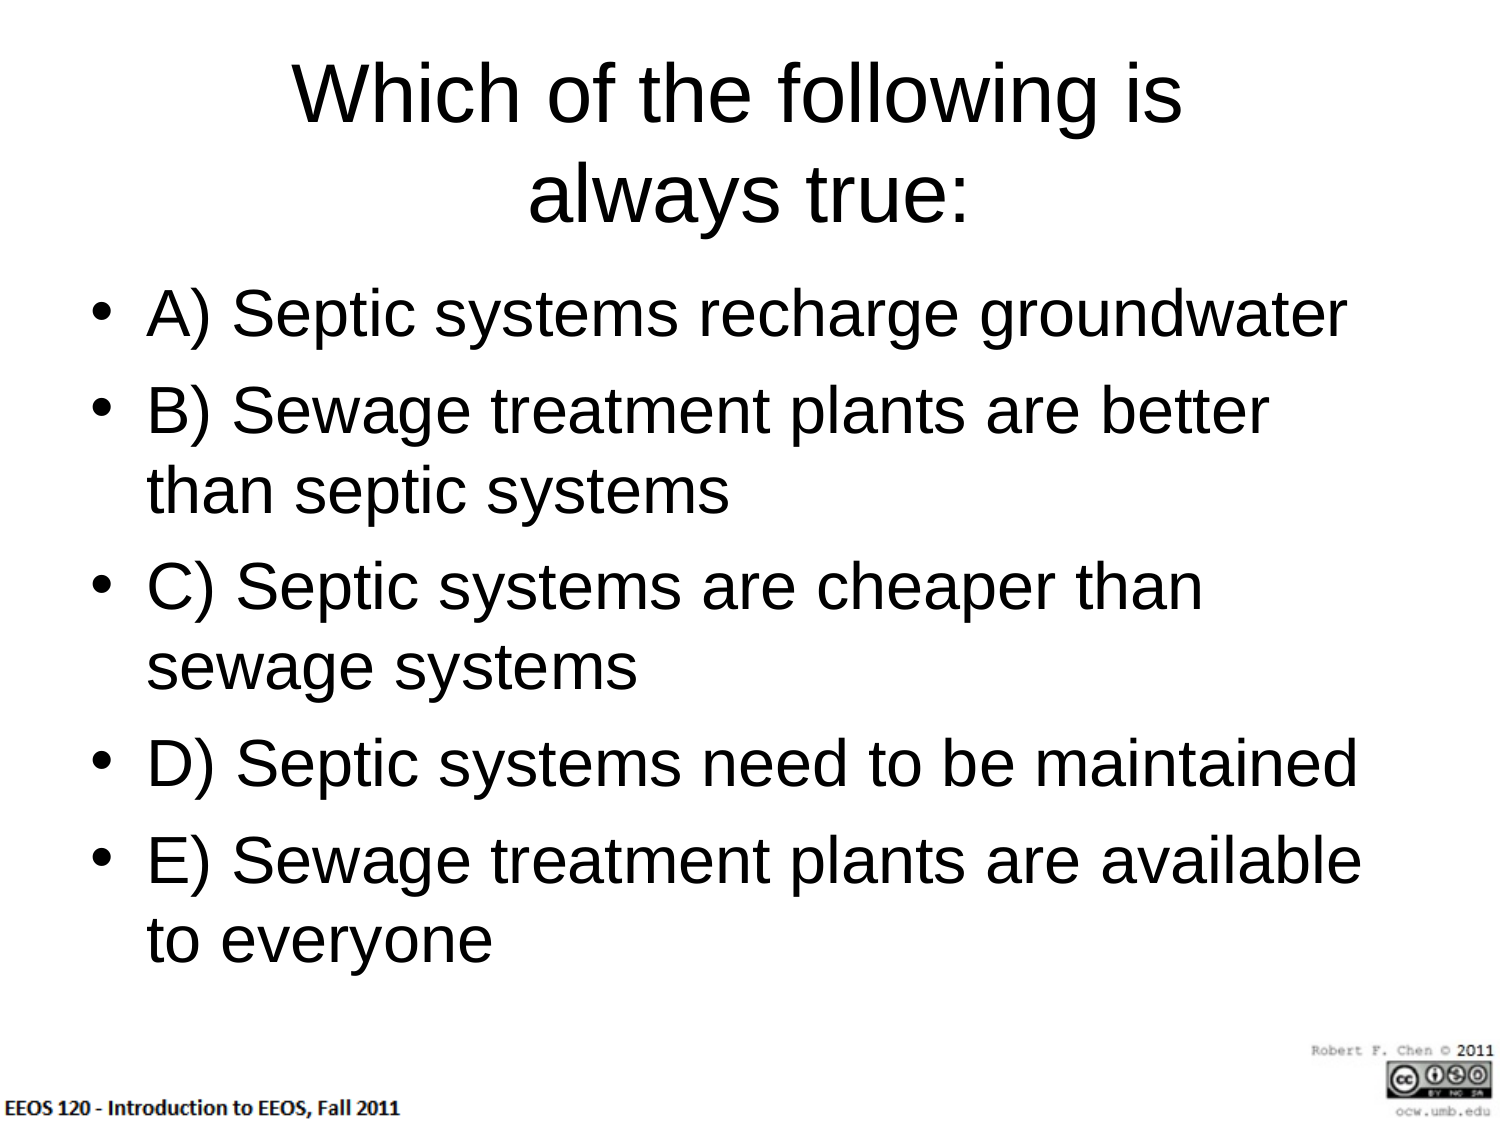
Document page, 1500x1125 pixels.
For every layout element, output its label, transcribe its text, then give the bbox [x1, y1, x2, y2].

list A) Septic systems recharge groundwater B) Sewage treatment plants are better than septic systems C) Septic systems are cheaper than sewage systems D) Septic systems need to be maintained E) Sewage treatment plants are available to everyone [75, 262, 1426, 1006]
picture [1304, 1039, 1500, 1125]
title Which of the following is always true: [75, 31, 1426, 247]
picture [0, 1090, 405, 1125]
